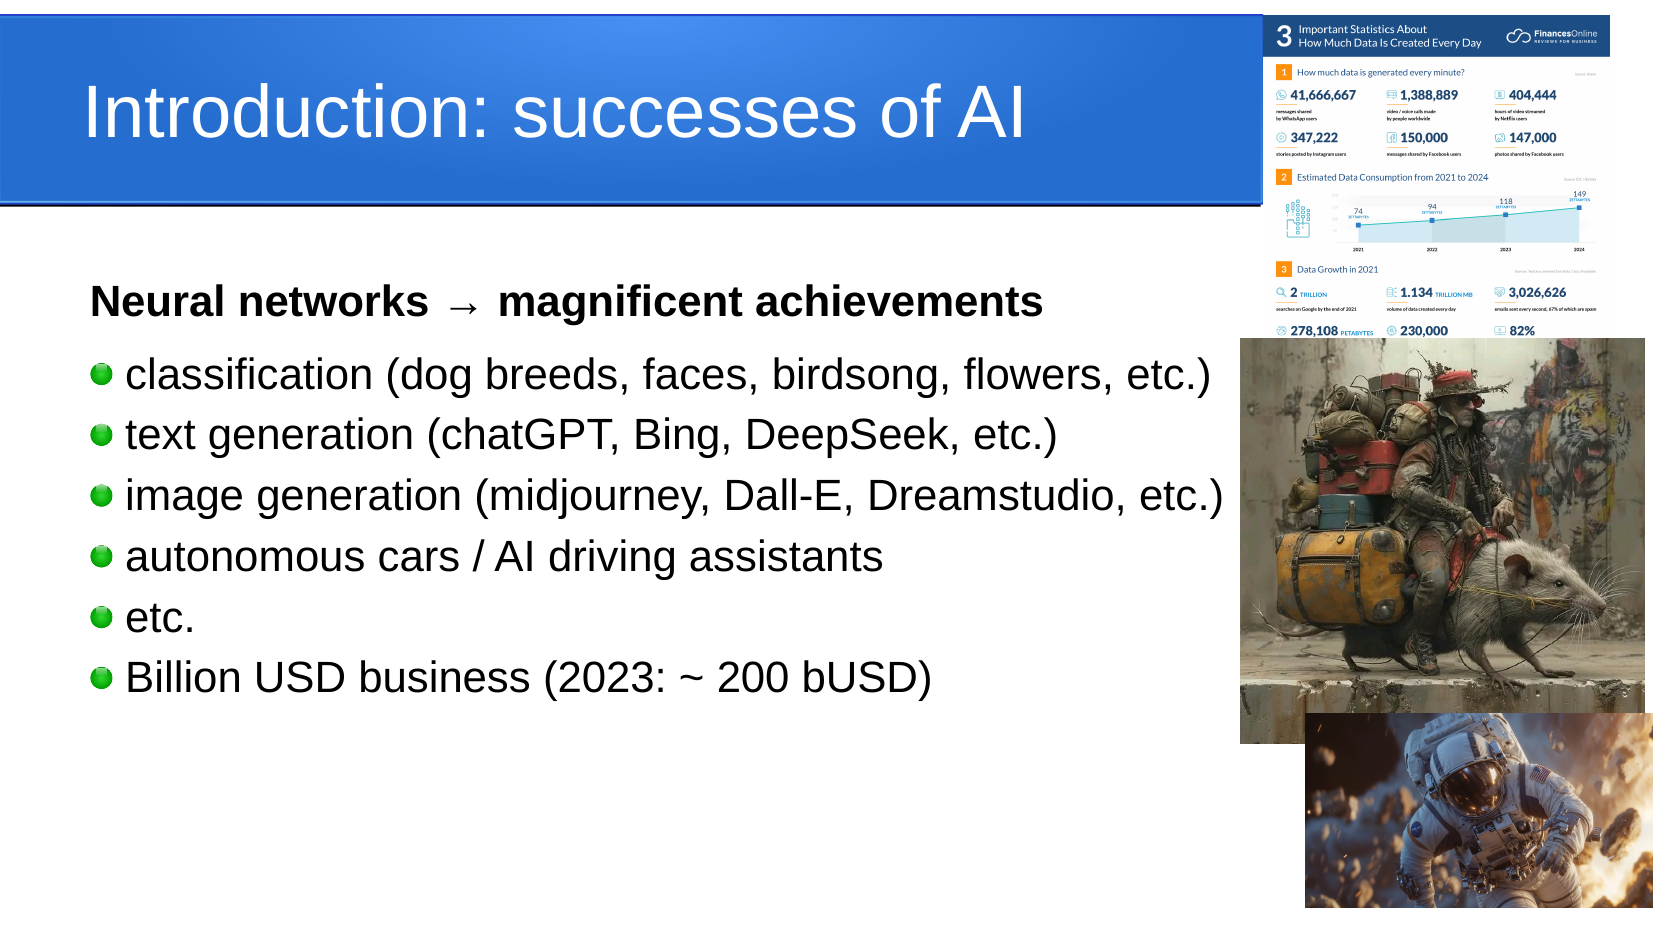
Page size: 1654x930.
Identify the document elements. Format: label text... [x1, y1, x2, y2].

title Introduction: successes of AI [82, 35, 1234, 189]
picture [1240, 15, 1653, 908]
text_box Neural networks → magnificent achievements classification (dog breeds, faces, birdsong, flowers, etc.) text generation (chatGPT, Bing, DeepSeek, etc.) image generation (midjourney, Dall-E, Dreamstudio, etc.) autonomous cars / AI driving assistants etc. Billion USD business (2023: ~ 200 bUSD) [75, 269, 1305, 796]
